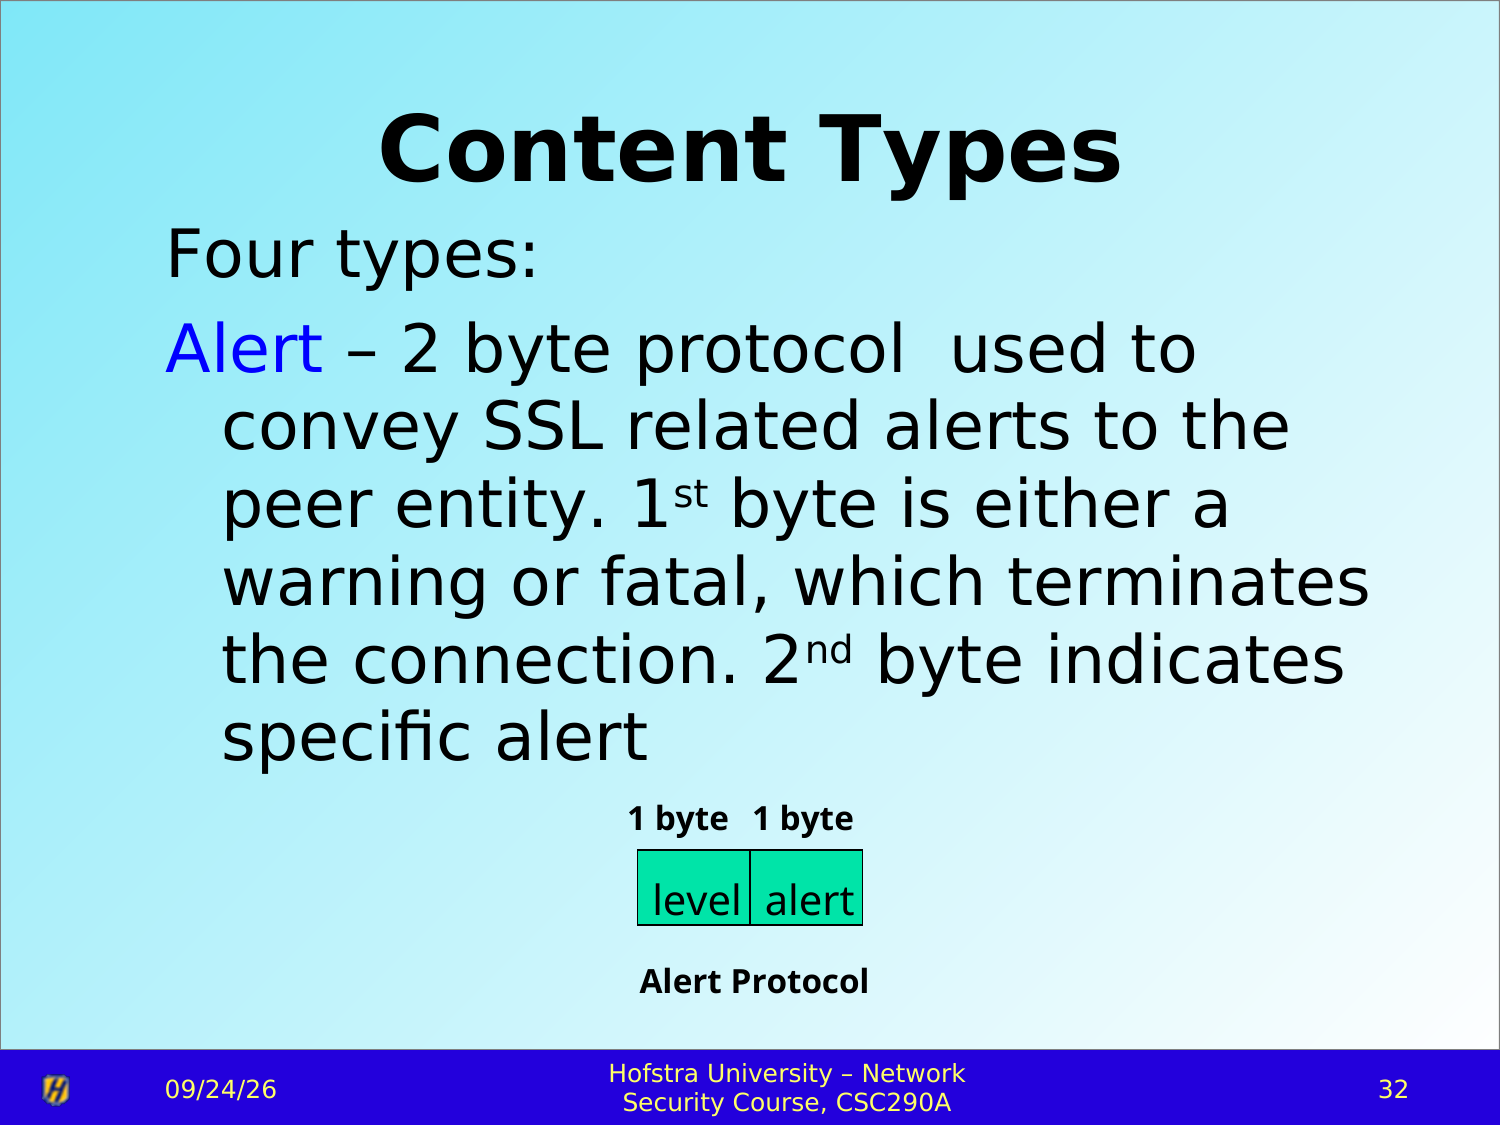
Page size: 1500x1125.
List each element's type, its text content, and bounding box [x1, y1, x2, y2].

list Four types: Alert – 2 byte protocol used to convey SSL related alerts to the peer entity. 1st byte is either a warning or fatal, which terminates the connection. 2nd byte indicates specific alert [150, 207, 1426, 883]
text_box alert [750, 862, 870, 935]
text_box 1 byte [612, 787, 737, 849]
title Content Types [112, 85, 1391, 212]
picture [37, 1072, 76, 1110]
text_box 1 byte [737, 787, 870, 849]
text_box level [637, 862, 750, 935]
text_box Alert Protocol [624, 949, 886, 1011]
